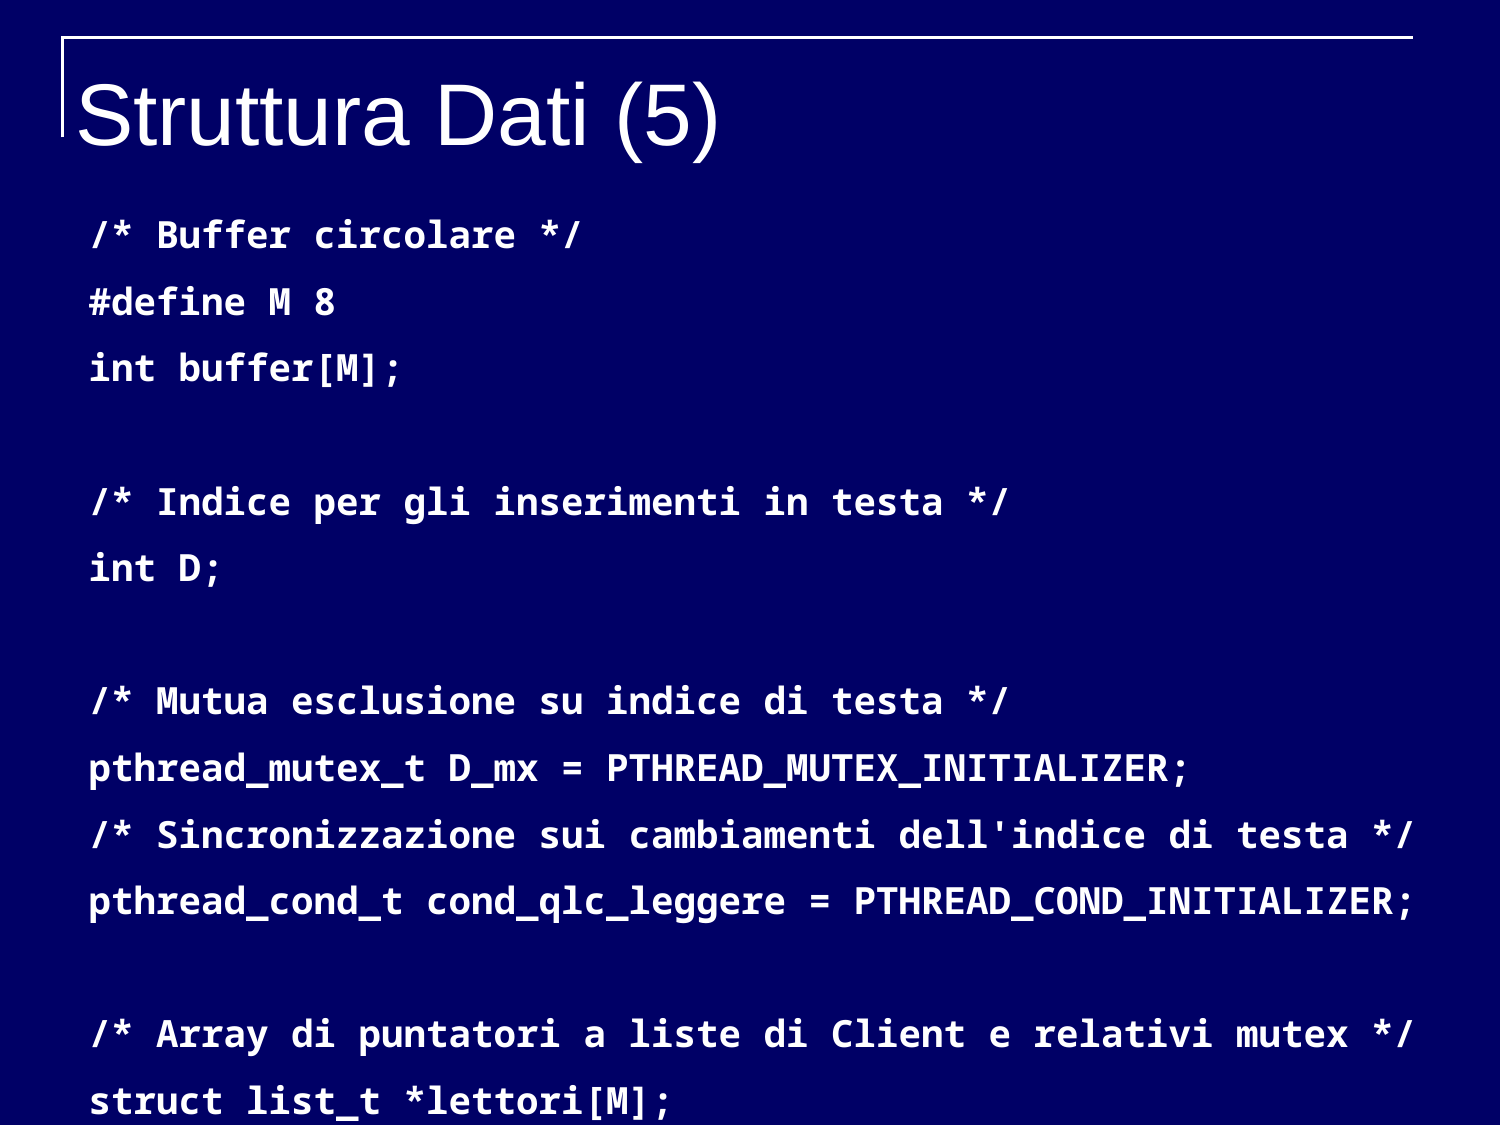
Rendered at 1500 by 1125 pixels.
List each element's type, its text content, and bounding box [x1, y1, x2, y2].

title Struttura Dati (5) [75, 52, 1426, 178]
list /* Buffer circolare */ #define M 8 int buffer[M]; /* Indice per gli inserimenti in testa */ int D; /* Mutua esclusione su indice di testa */ pthread_mutex_t D_mx = PTHREAD_MUTEX_INITIALIZER; /* Sincronizzazione sui cambiamenti dell'indice di testa */ pthread_cond_t cond_qlc_leggere = PTHREAD_COND_INITIALIZER; /* Array di puntatori a liste di Client e relativi mutex */ struct list_t *lettori[M]; pthread_mutex_t lettori_mx[M]; [88, 208, 1439, 1065]
